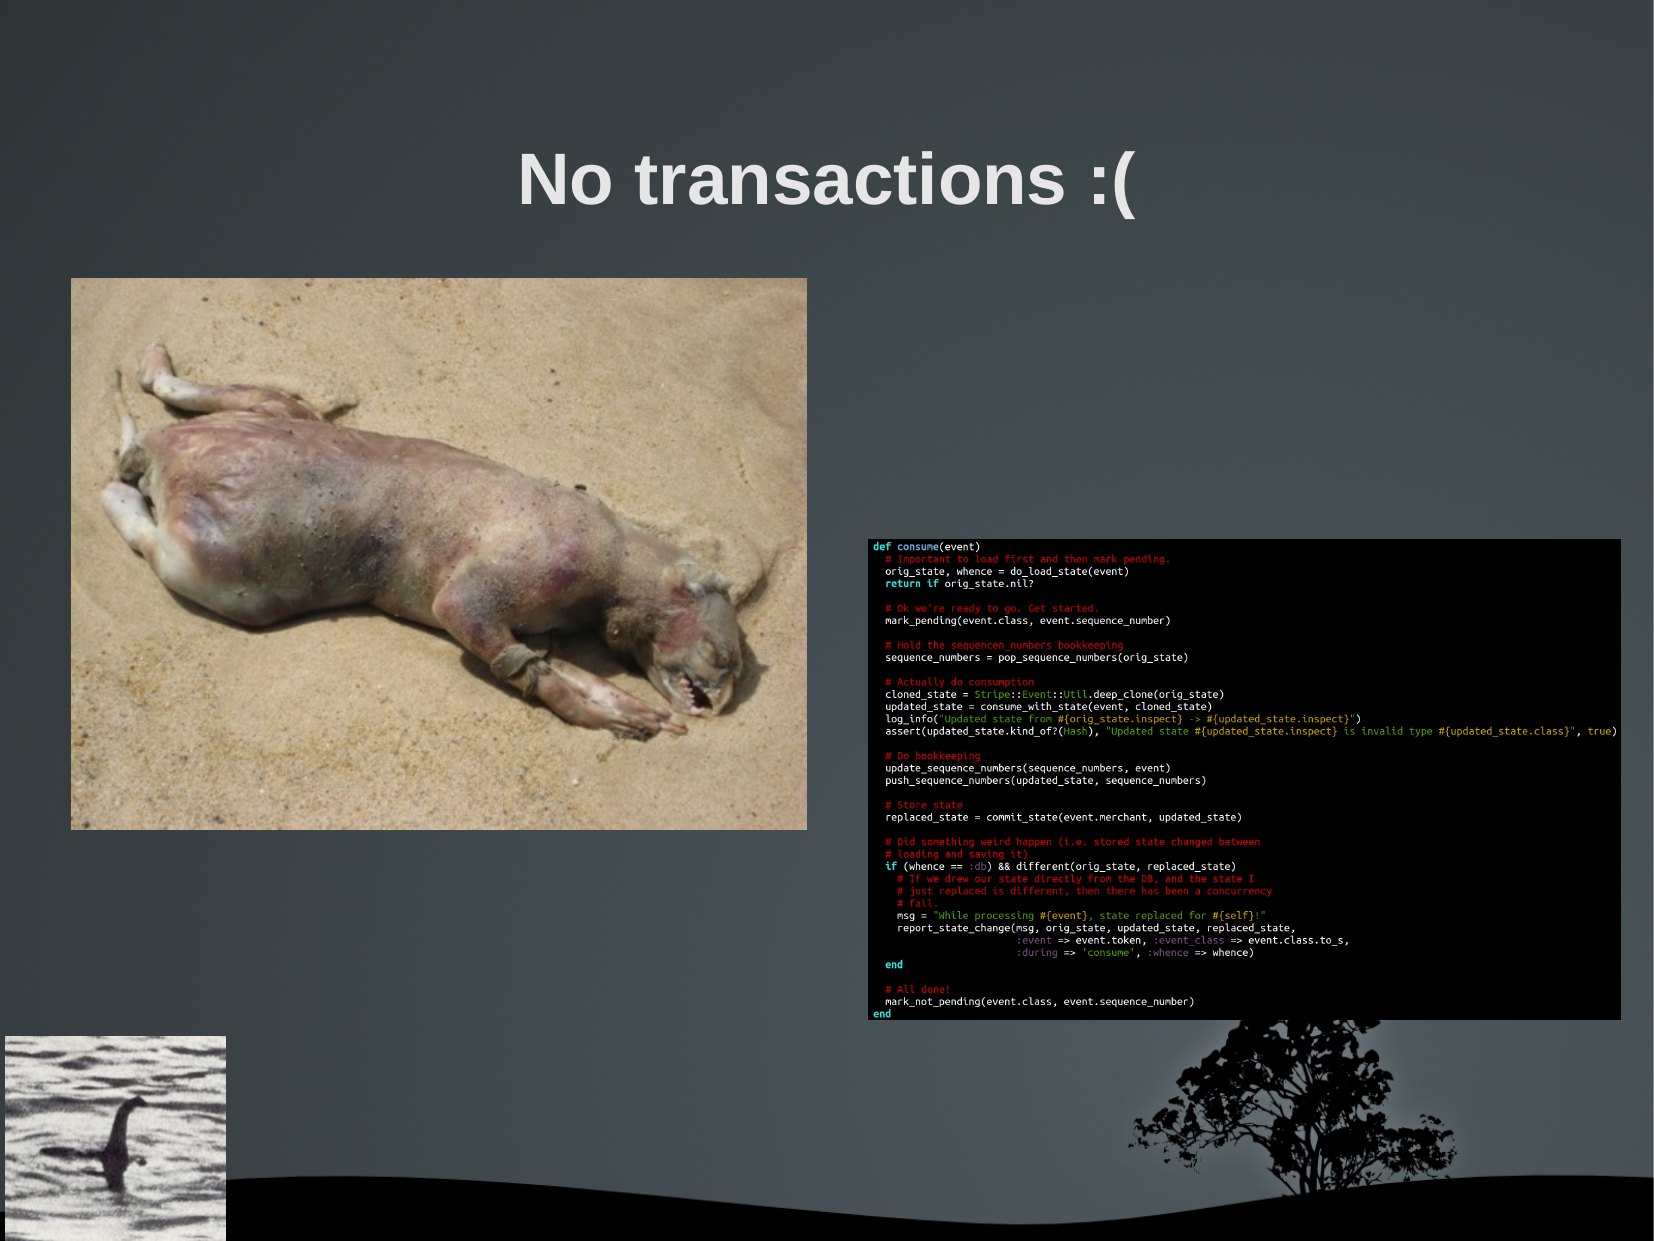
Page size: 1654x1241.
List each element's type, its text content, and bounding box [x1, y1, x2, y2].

picture [0, 0, 1654, 1241]
title No transactions :( [82, 76, 1571, 284]
